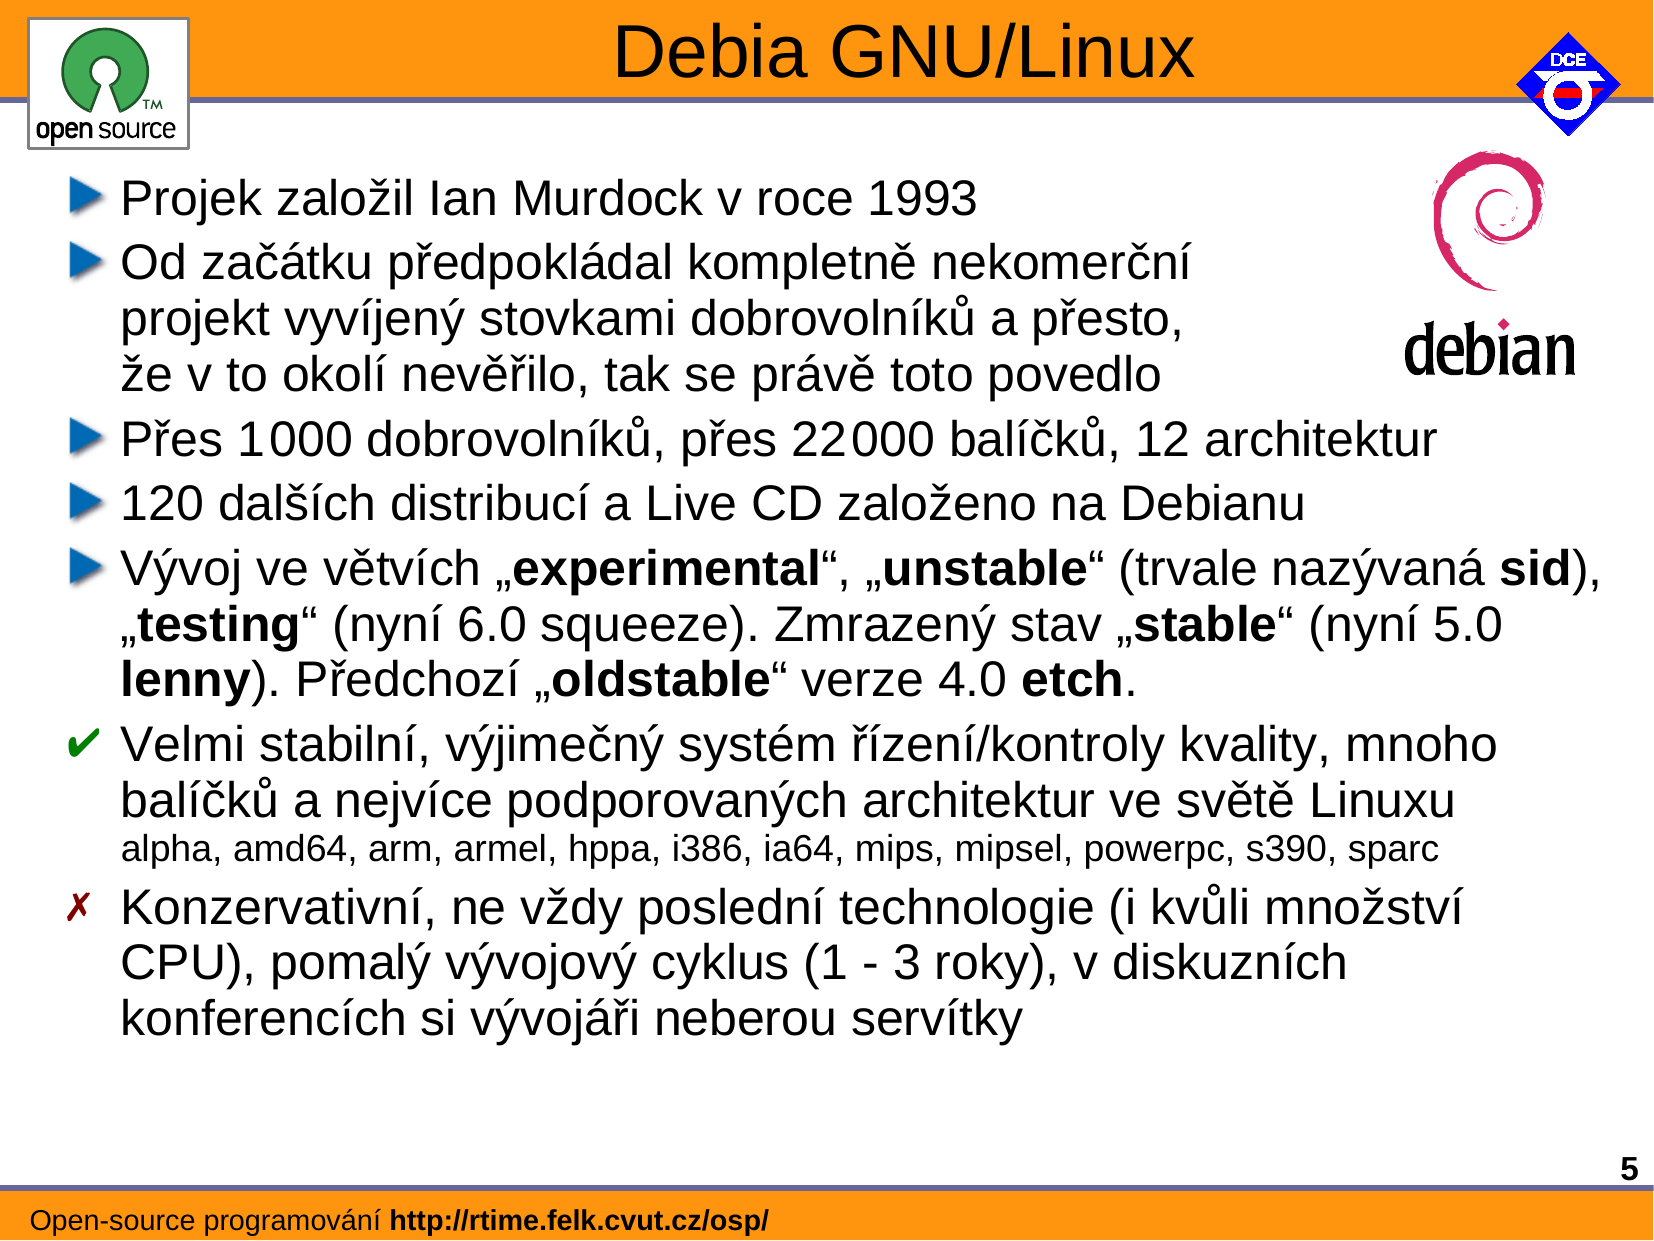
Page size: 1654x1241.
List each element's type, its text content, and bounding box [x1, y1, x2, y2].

text_box [1436, 334, 1464, 376]
title Debia GNU/Linux [178, 4, 1631, 98]
text_box [1497, 334, 1509, 375]
text_box [1433, 150, 1546, 291]
text_box [1463, 320, 1496, 376]
text_box [1512, 334, 1541, 376]
list Projek založil Ian Murdock v roce 1993 Od začátku předpokládal kompletně nekomerční projekt vyvíjený stovkami dobrovolníků a přesto, že v to okolí nevěřilo, tak se právě toto povedlo Přes 1 000 dobrovolníků, přes 22 000 balíčků, 12 architektur 120 dalších distribucí a Live CD založeno na Debianu Vývoj ve větvích „experimental“, „unstable“ (trvale nazývaná sid), „testing“ (nyní 6.0 squeeze). Zmrazený stav „stable“ (nyní 5.0 lenny). Předchozí „oldstable“ verze 4.0 etch. Velmi stabilní, výjimečný systém řízení/kontroly kvality, mnoho balíčků a nejvíce podporovaných architektur ve světě Linuxu alpha, amd64, arm, armel, hppa, i386, ia64, mips, mipsel, powerpc, s390, sparc Konzervativní, ne vždy poslední technologie (i kvůli množství CPU), pomalý vývojový cyklus (1 - 3 roky), v diskuzních konferencích si vývojáři neberou servítky [49, 169, 1613, 1146]
text_box [1404, 320, 1436, 376]
text_box [1497, 318, 1510, 331]
text_box [1545, 334, 1576, 375]
